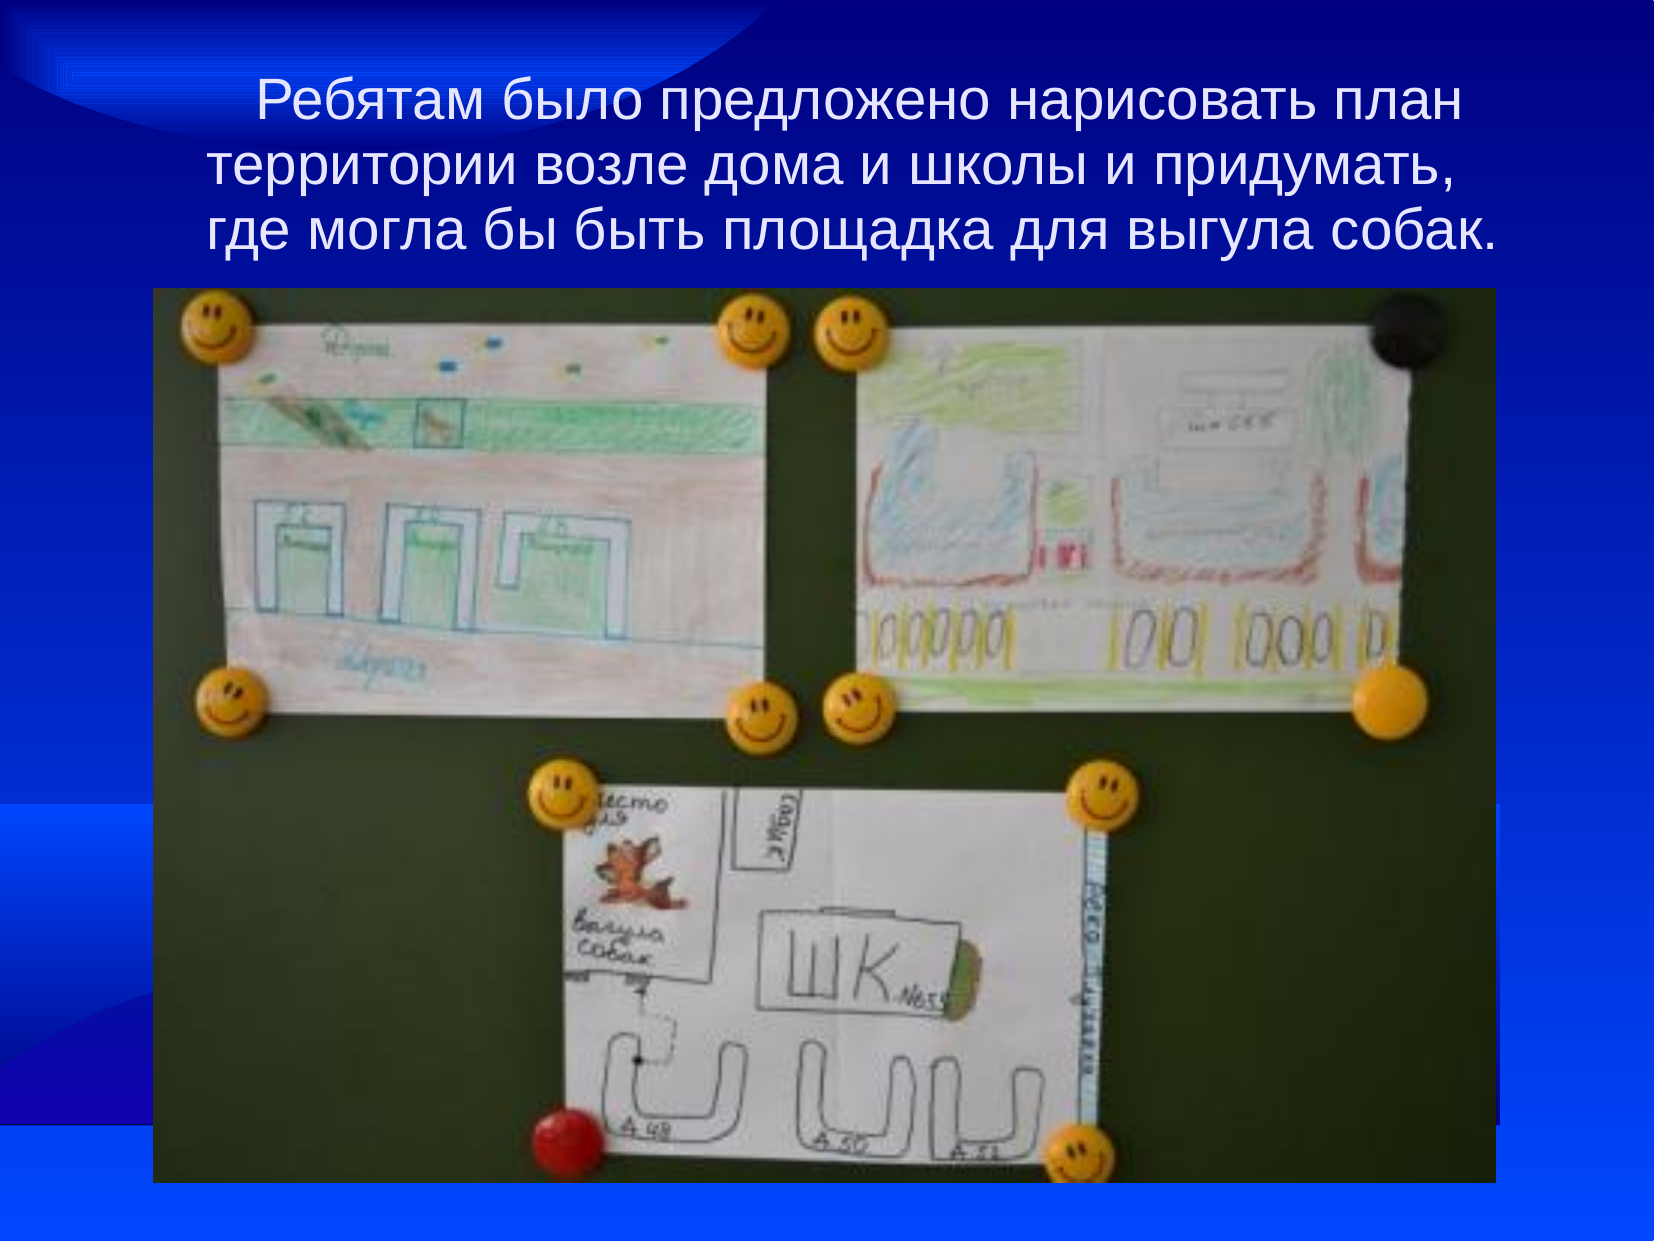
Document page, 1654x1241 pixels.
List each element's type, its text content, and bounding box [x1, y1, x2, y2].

text_box Ребятам было предложено нарисовать план территории возле дома и школы и придумать, где могла бы быть площадка для выгула собак. [191, 59, 1550, 269]
picture [153, 288, 1496, 1184]
